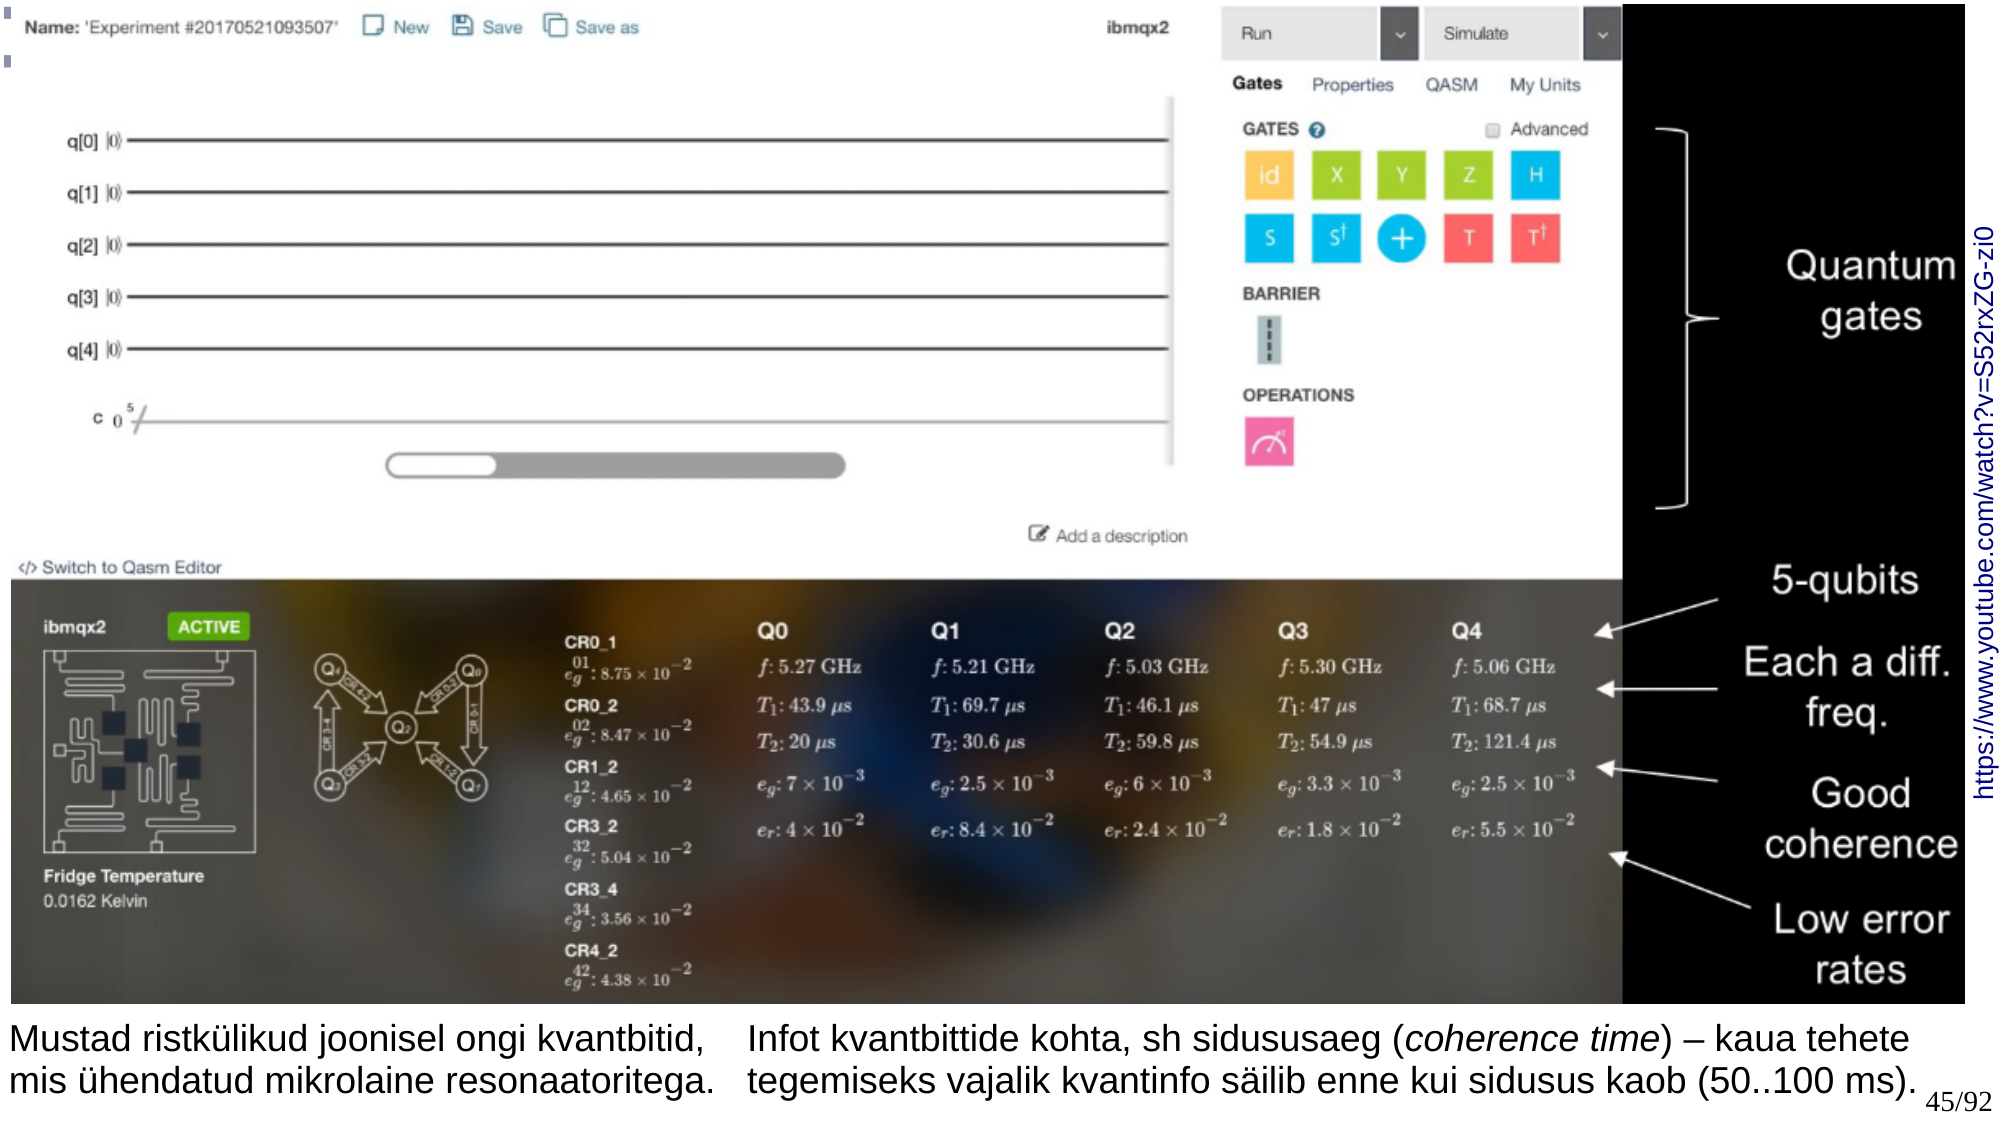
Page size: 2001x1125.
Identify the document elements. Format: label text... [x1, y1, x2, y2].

picture [0, 0, 1965, 1004]
text_box Mustad ristkülikud joonisel ongi kvantbitid, mis ühendatud mikrolaine resonaatoritega. [0, 1009, 732, 1109]
text_box Infot kvantbittide kohta, sh sidususaeg (coherence time) – kaua tehete tegemiseks vajalik kvantinfo säilib enne kui sidusus kaob (50..100 ms). [732, 1009, 1938, 1109]
text_box https://www.youtube.com/watch?v=S52rxZG-zi0 [1961, 189, 2001, 816]
